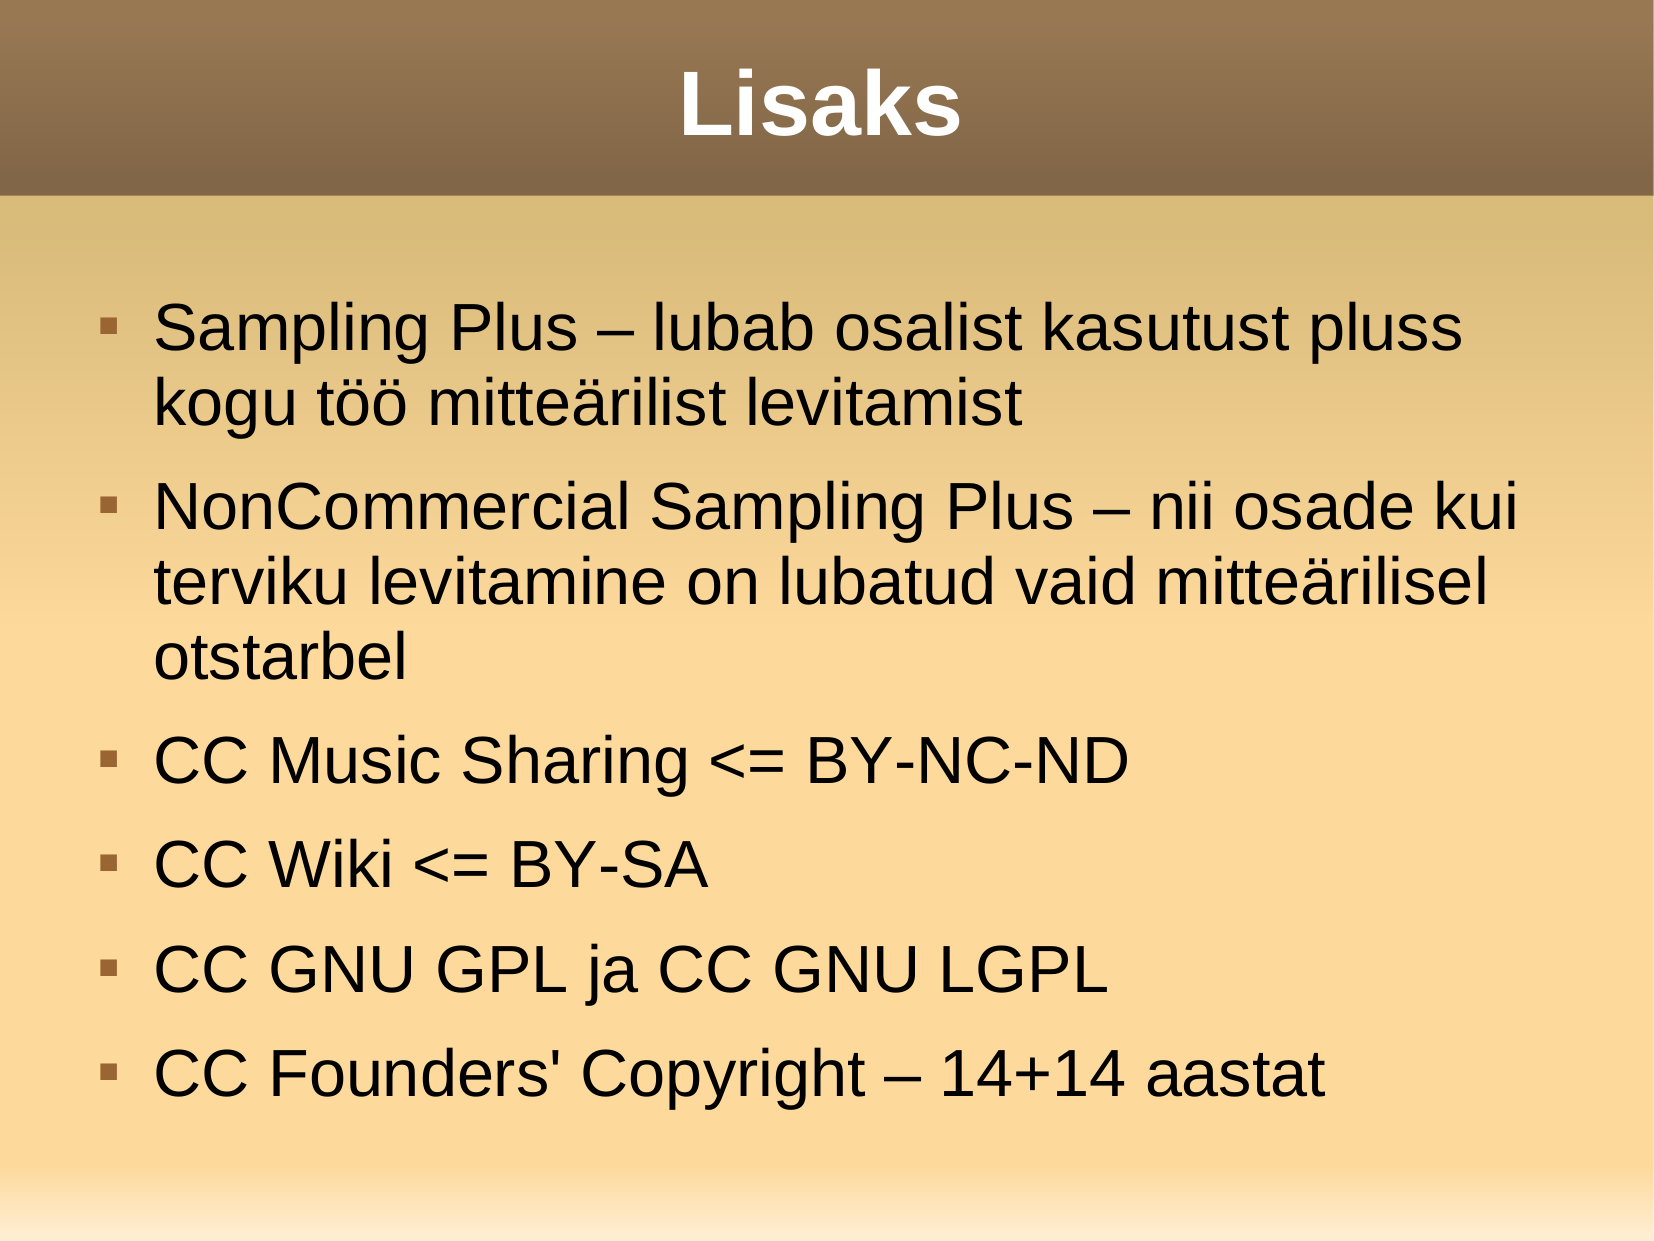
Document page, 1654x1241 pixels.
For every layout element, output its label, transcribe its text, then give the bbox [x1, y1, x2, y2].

picture [0, 0, 1654, 1241]
list Sampling Plus – lubab osalist kasutust pluss kogu töö mitteärilist levitamist NonCommercial Sampling Plus – nii osade kui terviku levitamine on lubatud vaid mitteärilisel otstarbel CC Music Sharing <= BY-NC-ND CC Wiki <= BY-SA CC GNU GPL ja CC GNU LGPL CC Founders' Copyright – 14+14 aastat [82, 290, 1571, 1111]
title Lisaks [76, 7, 1565, 200]
